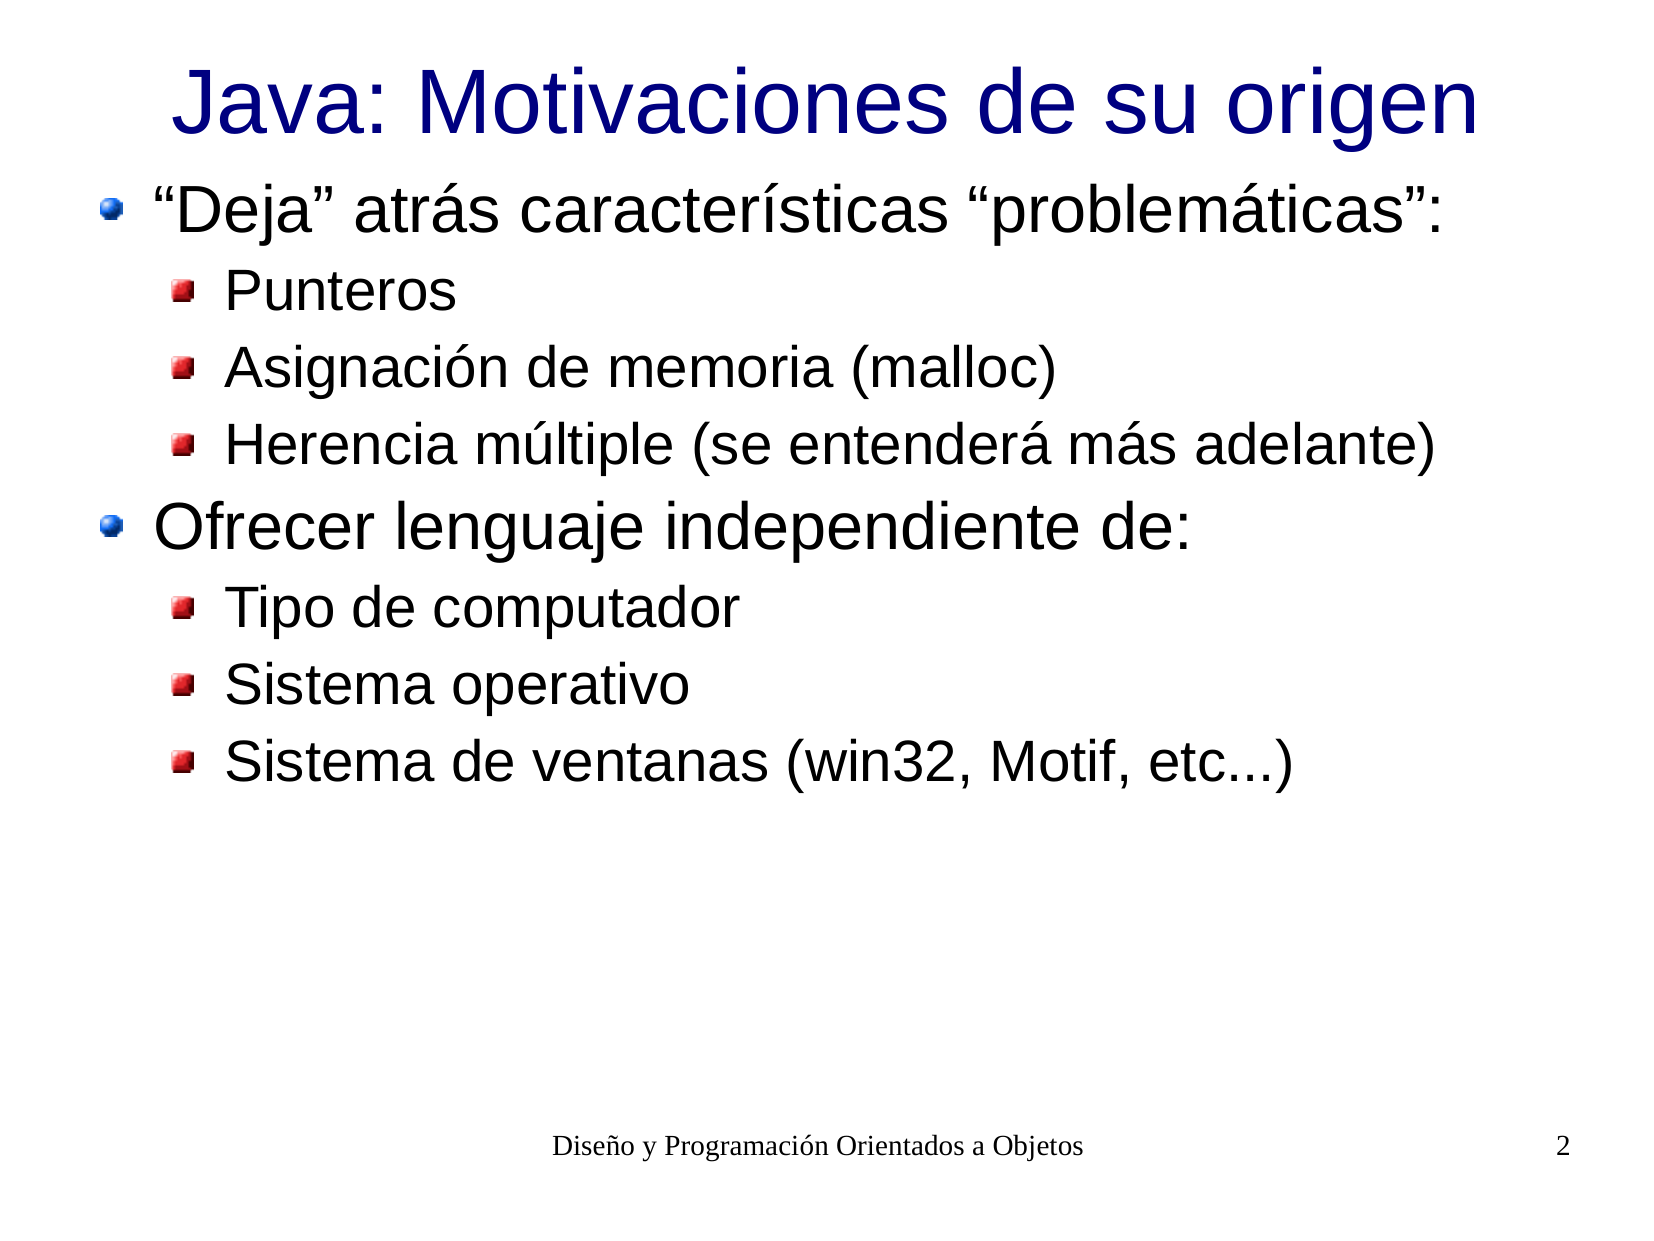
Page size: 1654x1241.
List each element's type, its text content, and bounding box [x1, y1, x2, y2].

title Java: Motivaciones de su origen [82, 44, 1571, 159]
list “Deja” atrás características “problemáticas”: Punteros Asignación de memoria (malloc) Herencia múltiple (se entenderá más adelante) Ofrecer lenguaje independiente de: Tipo de computador Sistema operativo Sistema de ventanas (win32, Motif, etc...) [82, 171, 1571, 1126]
